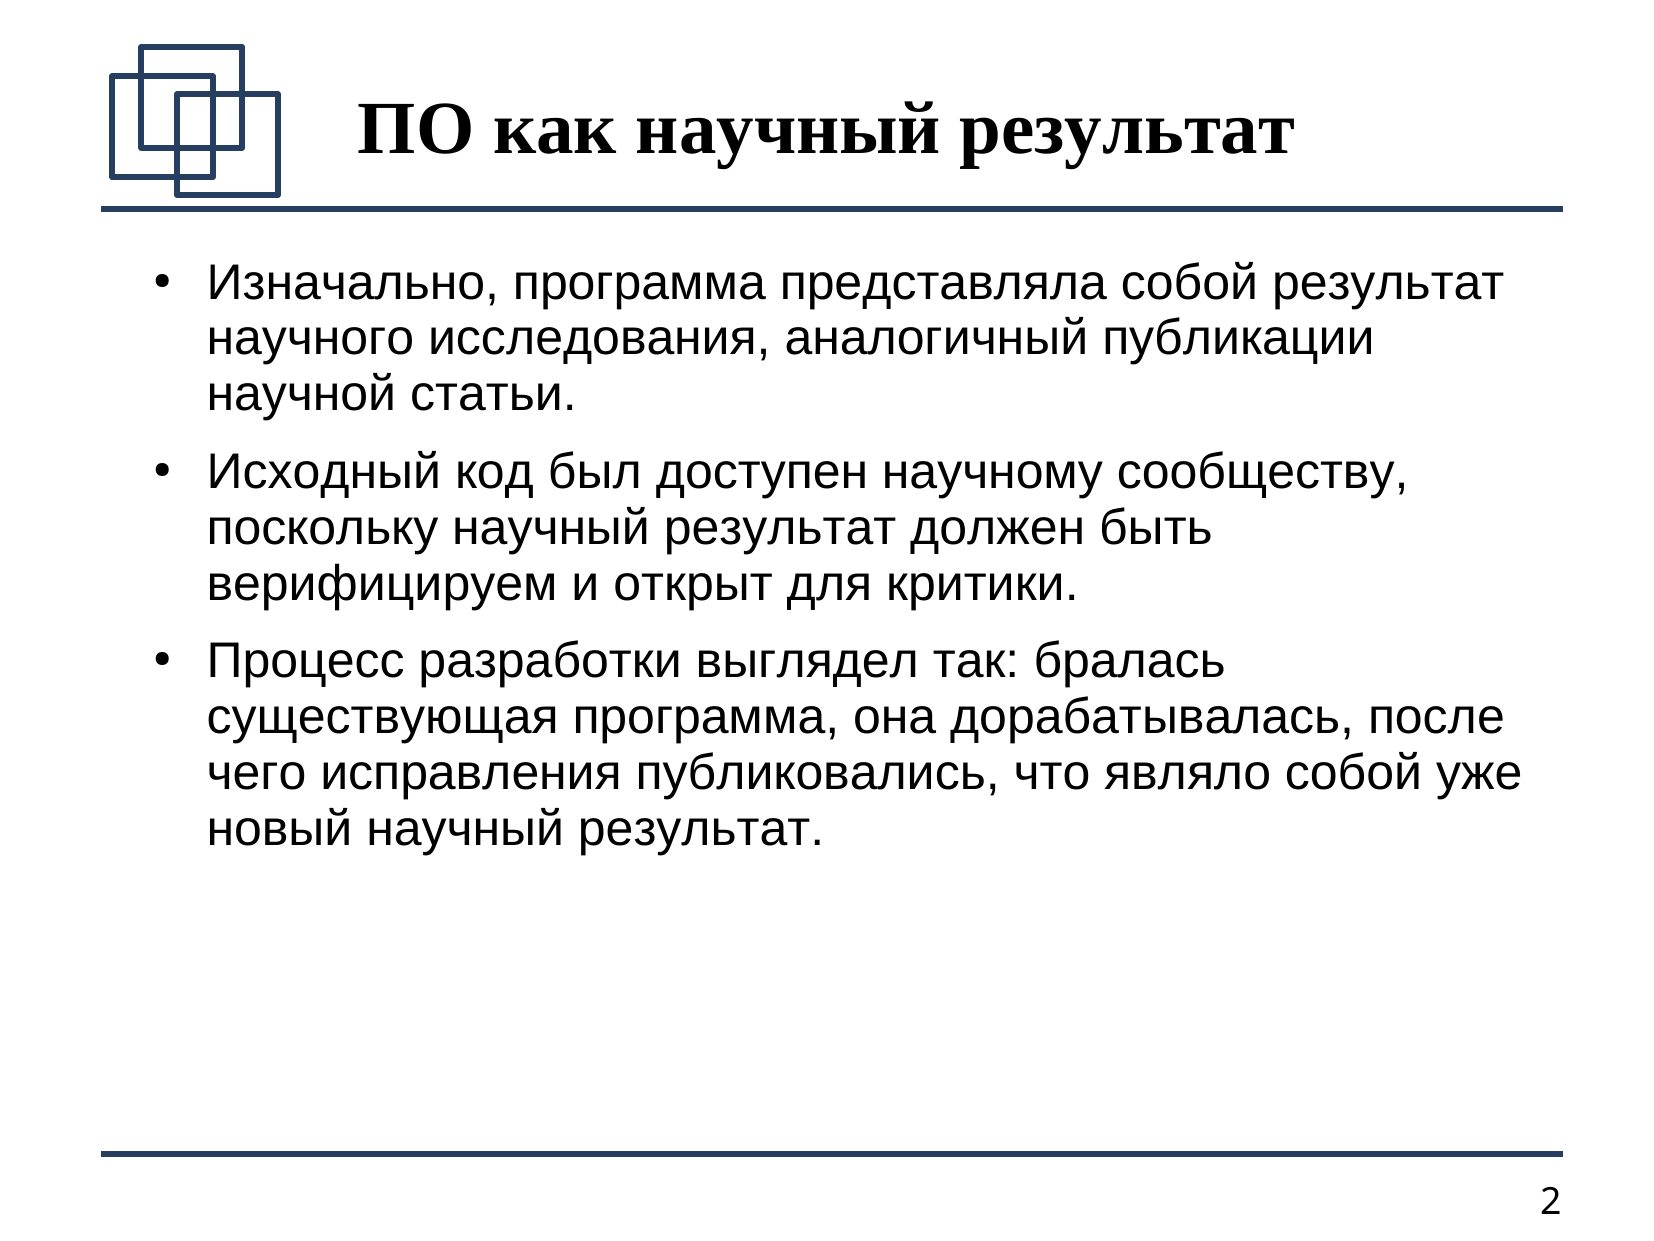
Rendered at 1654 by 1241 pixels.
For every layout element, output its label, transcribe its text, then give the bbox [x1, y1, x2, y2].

title ПО как научный результат [280, 49, 1374, 207]
list Изначально, программа представляла собой результат научного исследования, аналогичный публикации научной статьи. Исходный код был доступен научному сообществу, поскольку научный результат должен быть верифицируем и открыт для критики. Процесс разработки выглядел так: бралась существующая программа, она дорабатывалась, после чего исправления публиковались, что являло собой уже новый научный результат. [82, 253, 1571, 1111]
